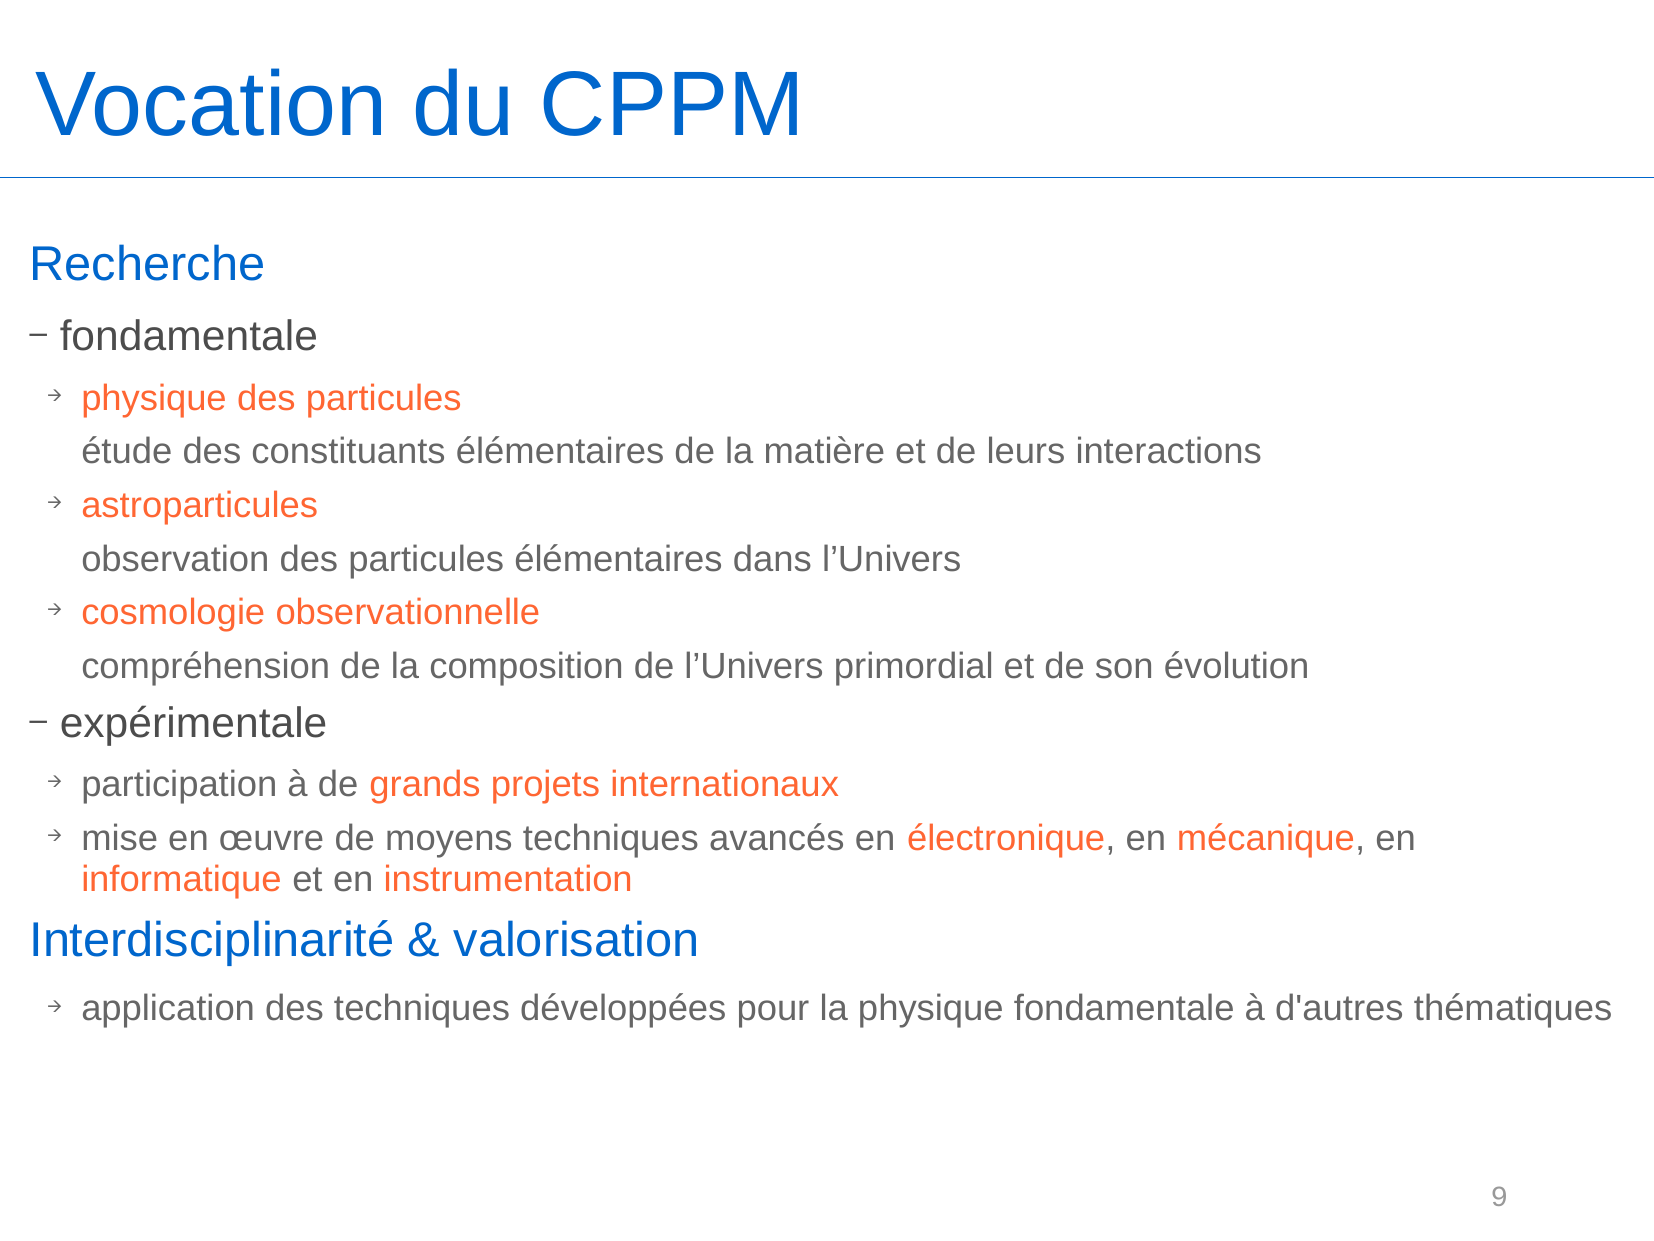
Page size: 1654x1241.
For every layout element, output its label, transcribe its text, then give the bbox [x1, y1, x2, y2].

list Recherche fondamentale physique des particules étude des constituants élémentaires de la matière et de leurs interactions astroparticules observation des particules élémentaires dans l’Univers cosmologie observationnelle compréhension de la composition de l’Univers primordial et de son évolution expérimentale participation à de grands projets internationaux mise en œuvre de moyens techniques avancés en électronique, en mécanique, en informatique et en instrumentation Interdisciplinarité & valorisation application des techniques développées pour la physique fondamentale à d'autres thématiques [29, 236, 1625, 1055]
title Vocation du CPPM [35, 29, 1589, 178]
